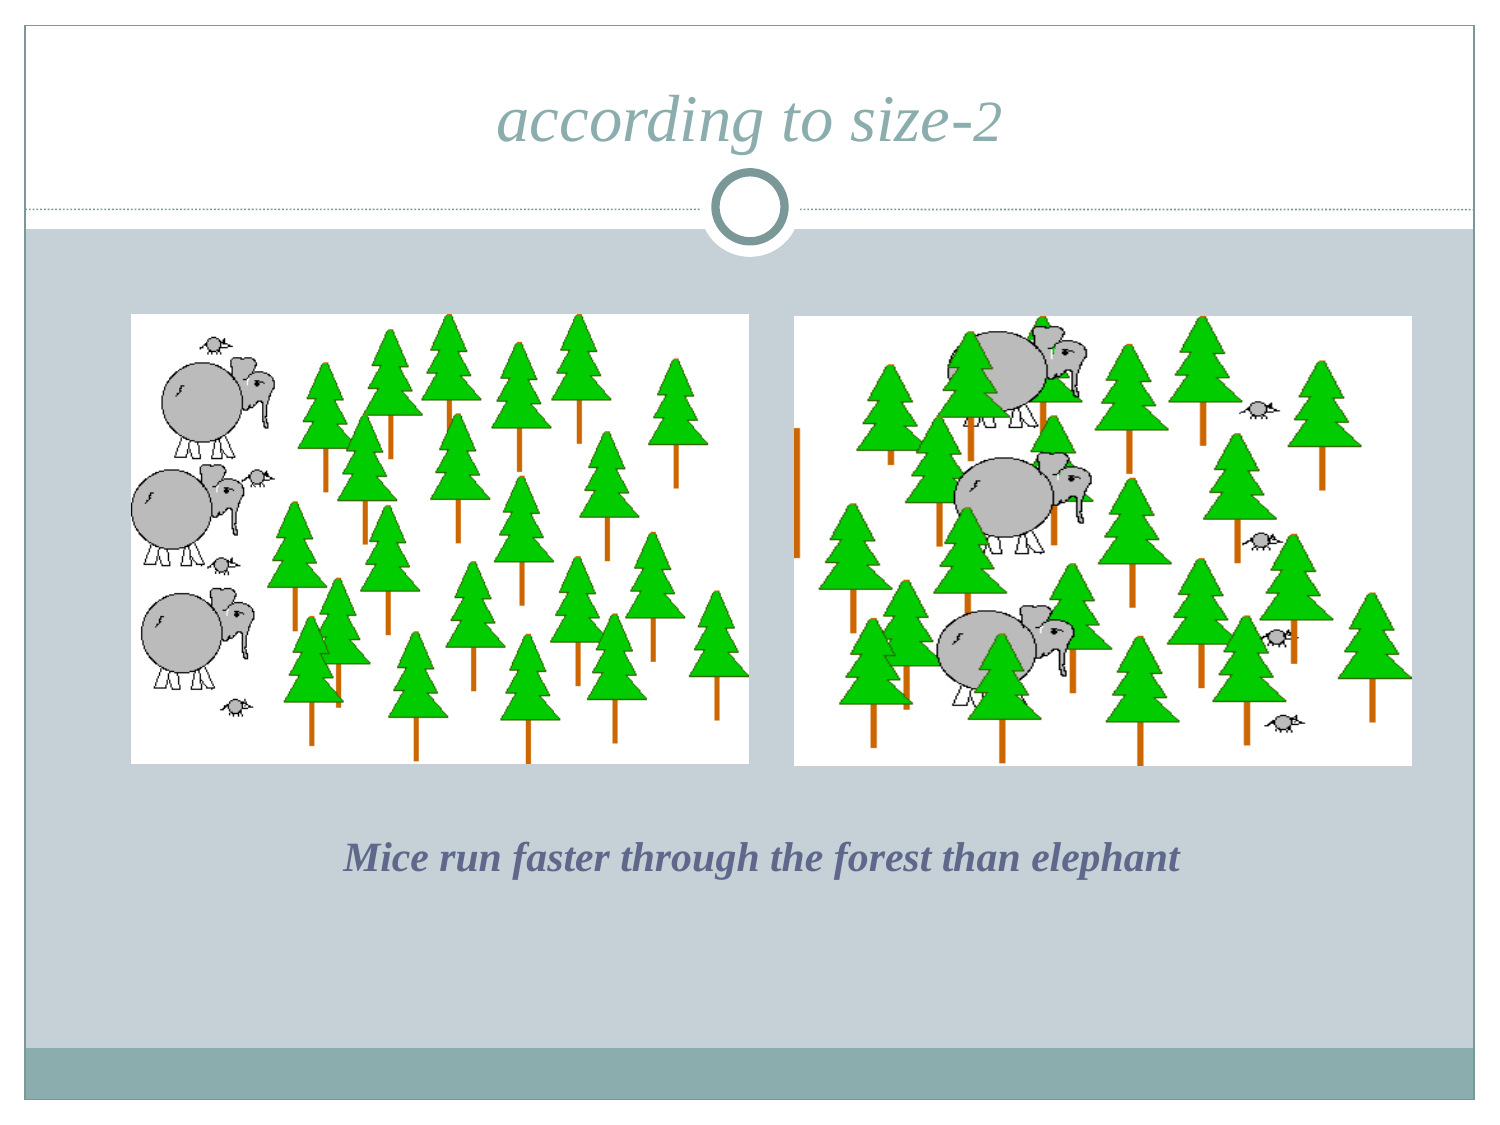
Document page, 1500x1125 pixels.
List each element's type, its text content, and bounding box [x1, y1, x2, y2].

title 2-according to size [49, 37, 1450, 162]
text_box Mice run faster through the forest than elephant [135, 822, 1388, 888]
picture [131, 314, 749, 764]
picture [794, 317, 1412, 766]
